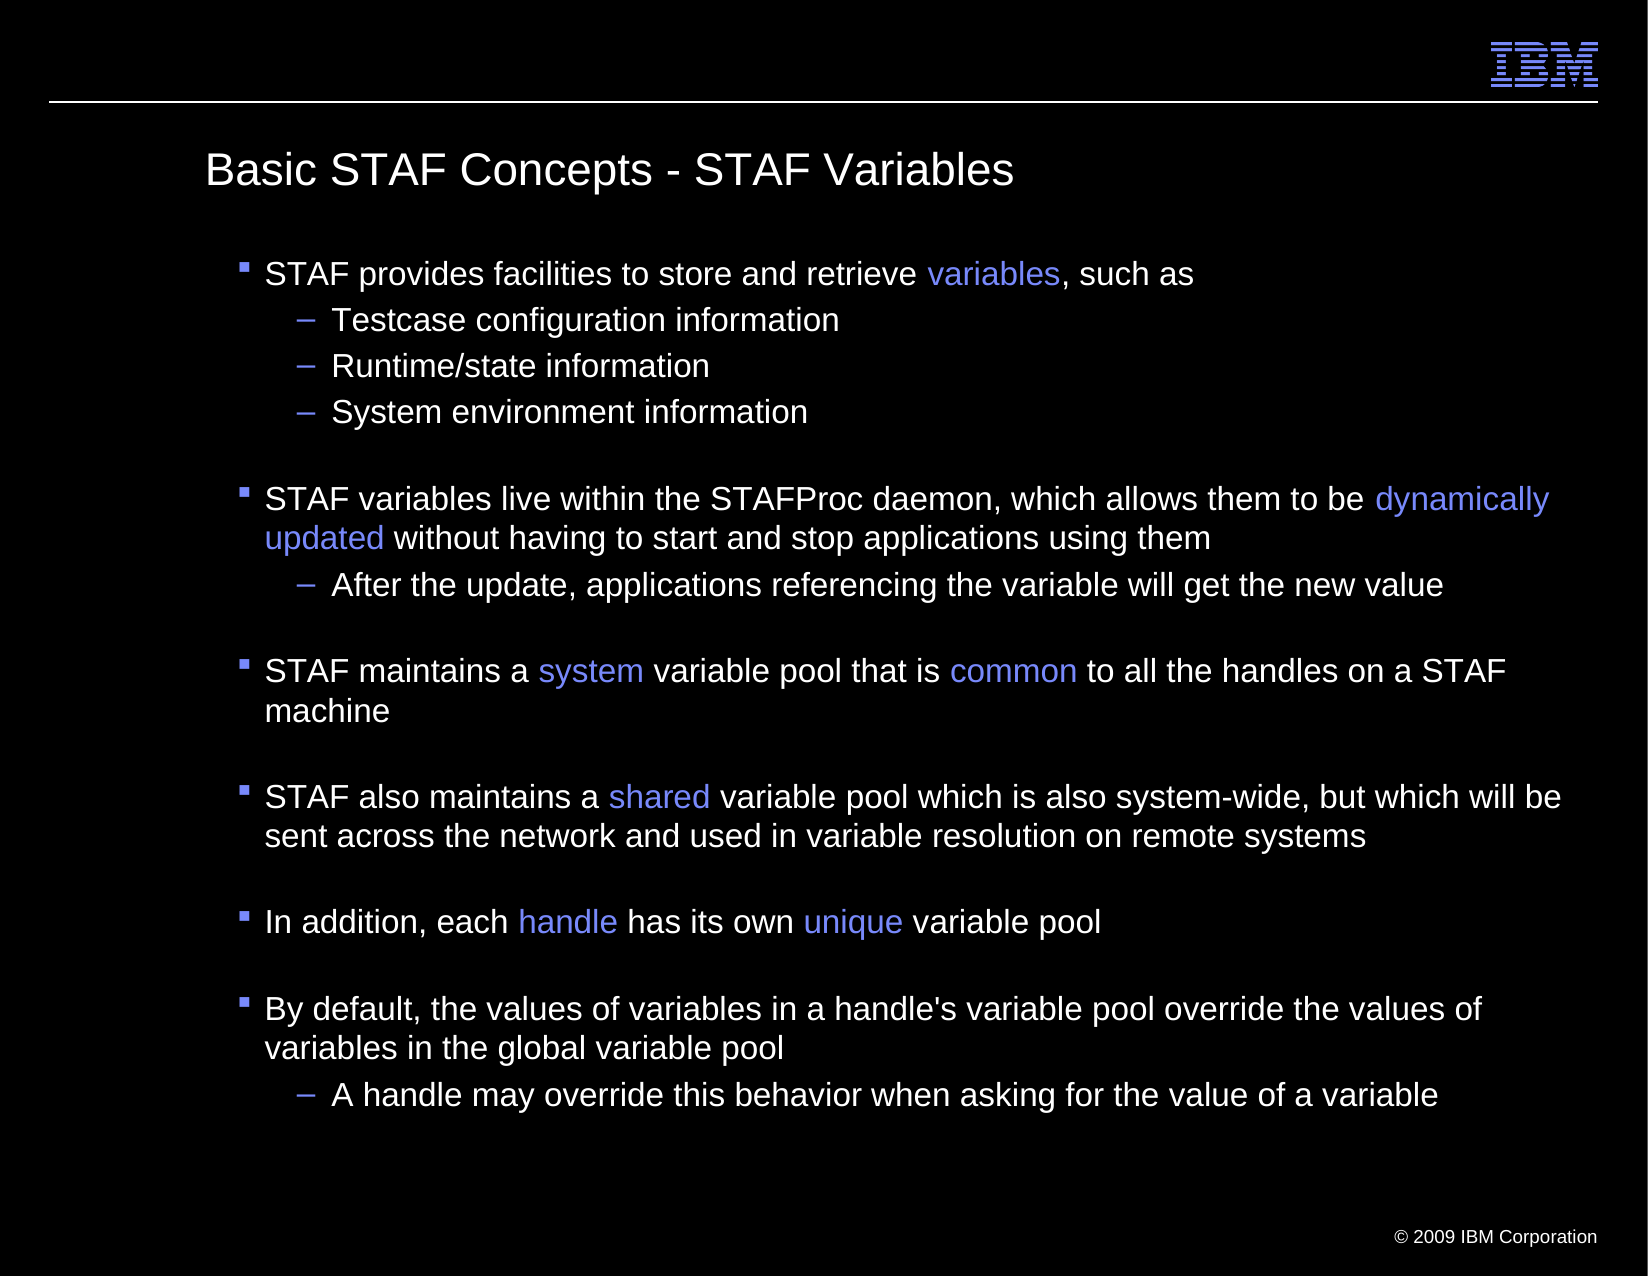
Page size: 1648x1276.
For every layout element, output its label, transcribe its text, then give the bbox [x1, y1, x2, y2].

title Basic STAF Concepts - STAF Variables [188, 137, 1648, 231]
picture [1491, 42, 1598, 87]
text_box STAF provides facilities to store and retrieve variables, such as Testcase configuration information Runtime/state information System environment information STAF variables live within the STAFProc daemon, which allows them to be dynamically updated without having to start and stop applications using them After the update, applications referencing the variable will get the new value STAF maintains a system variable pool that is common to all the handles on a STAF machine STAF also maintains a shared variable pool which is also system-wide, but which will be sent across the network and used in variable resolution on remote systems In addition, each handle has its own unique variable pool By default, the values of variables in a handle's variable pool override the values of variables in the global variable pool A handle may override this behavior when asking for the value of a variable [236, 252, 1620, 1113]
